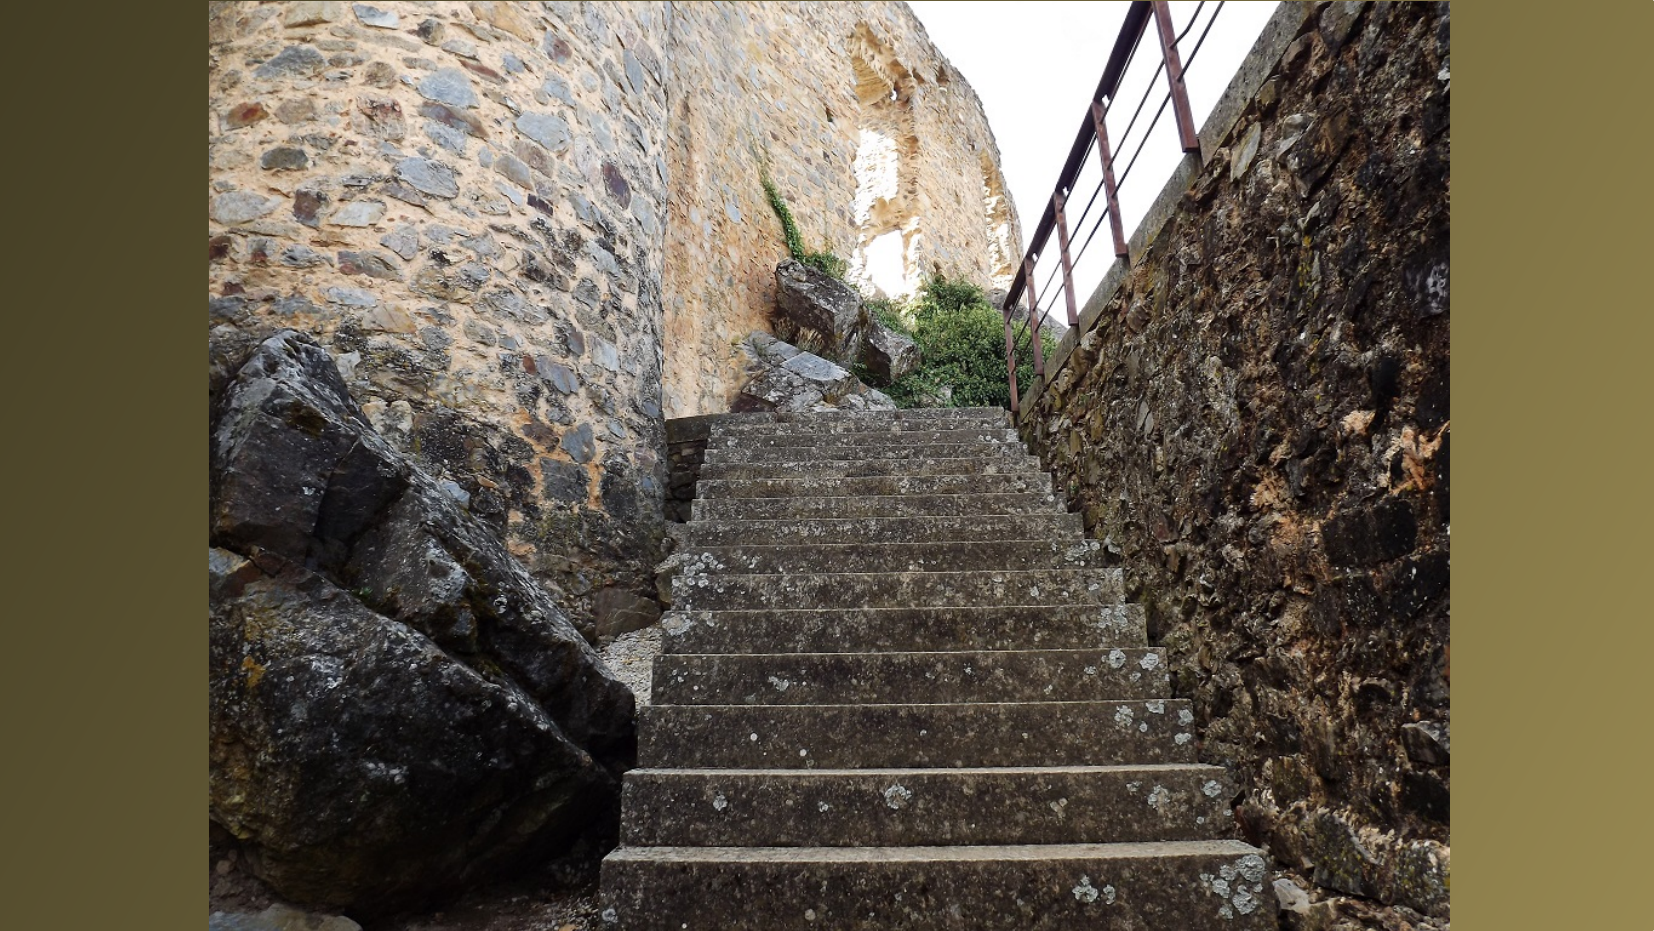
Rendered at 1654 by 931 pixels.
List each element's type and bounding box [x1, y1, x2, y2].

picture [209, 1, 1450, 931]
